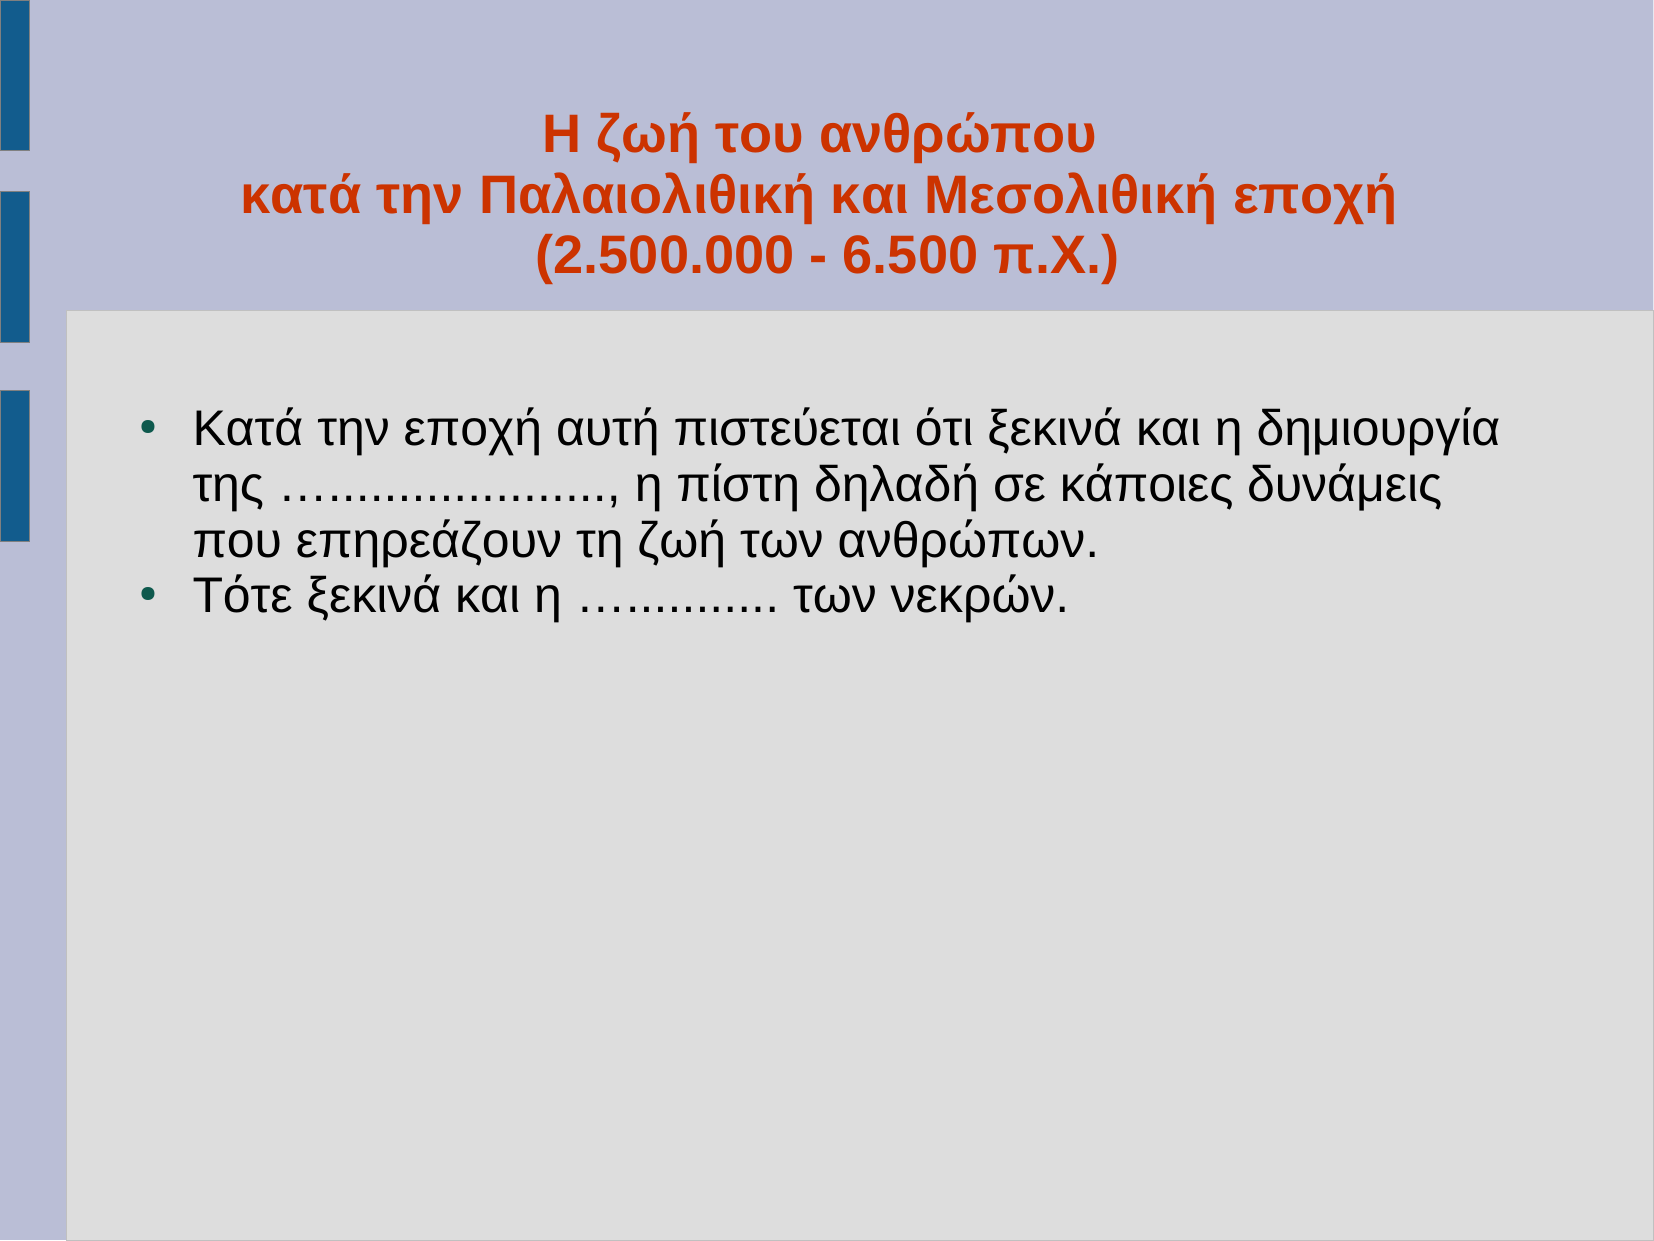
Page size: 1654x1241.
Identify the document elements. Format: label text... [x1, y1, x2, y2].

title Η ζωή του ανθρώπου κατά την Παλαιολιθική και Μεσολιθική εποχή (2.500.000 - 6.500 π.Χ.) [121, 91, 1534, 299]
list Κατά την εποχή αυτή πιστεύεται ότι ξεκινά και η δημιουργία της …...................., η πίστη δηλαδή σε κάποιες δυνάμεις που επηρεάζουν τη ζωή των ανθρώπων. Τότε ξεκινά και η …........... των νεκρών. [121, 344, 1534, 1127]
